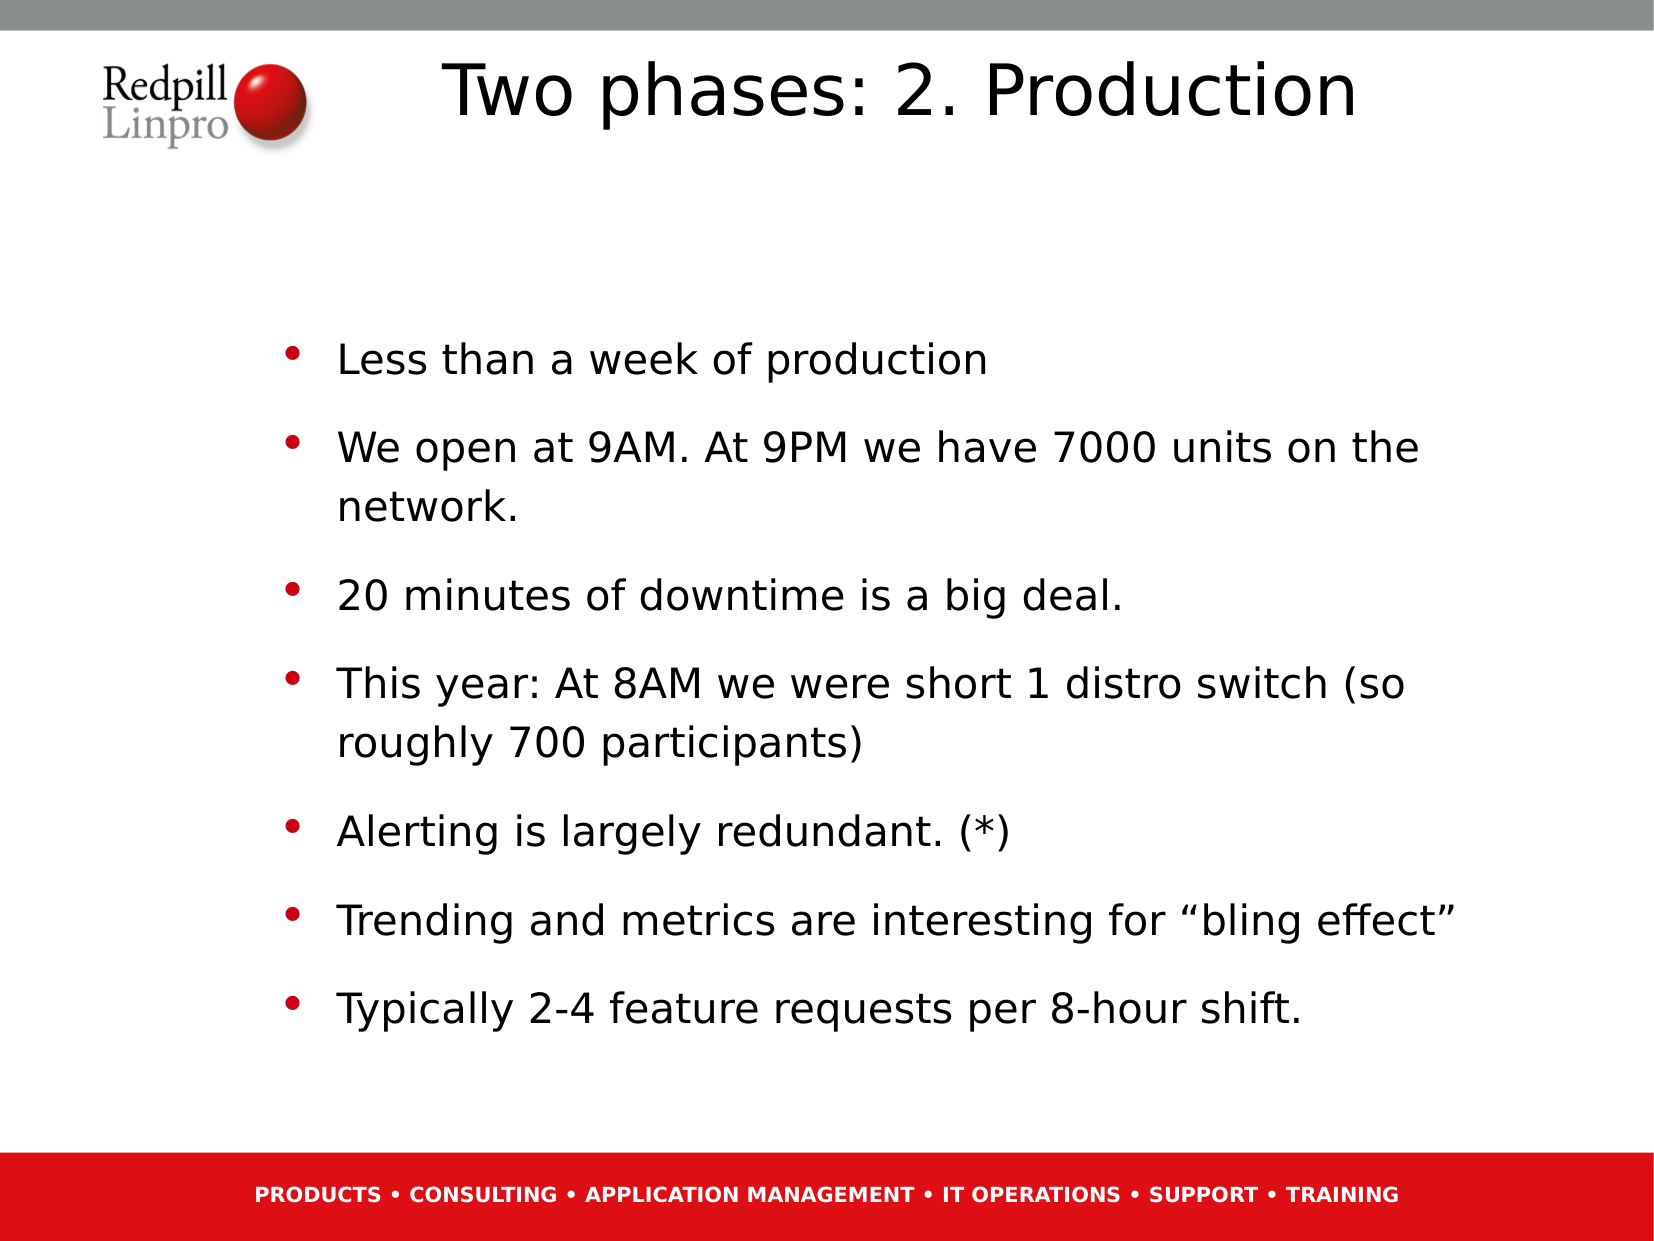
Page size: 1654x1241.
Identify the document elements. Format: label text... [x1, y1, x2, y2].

picture [0, 0, 1654, 1241]
list Less than a week of production We open at 9AM. At 9PM we have 7000 units on the network. 20 minutes of downtime is a big deal. This year: At 8AM we were short 1 distro switch (so roughly 700 participants) Alerting is largely redundant. (*) Trending and metrics are interesting for “bling effect” Typically 2-4 feature requests per 8-hour shift. [265, 324, 1571, 1109]
title Two phases: 2. Production [442, 49, 1571, 296]
